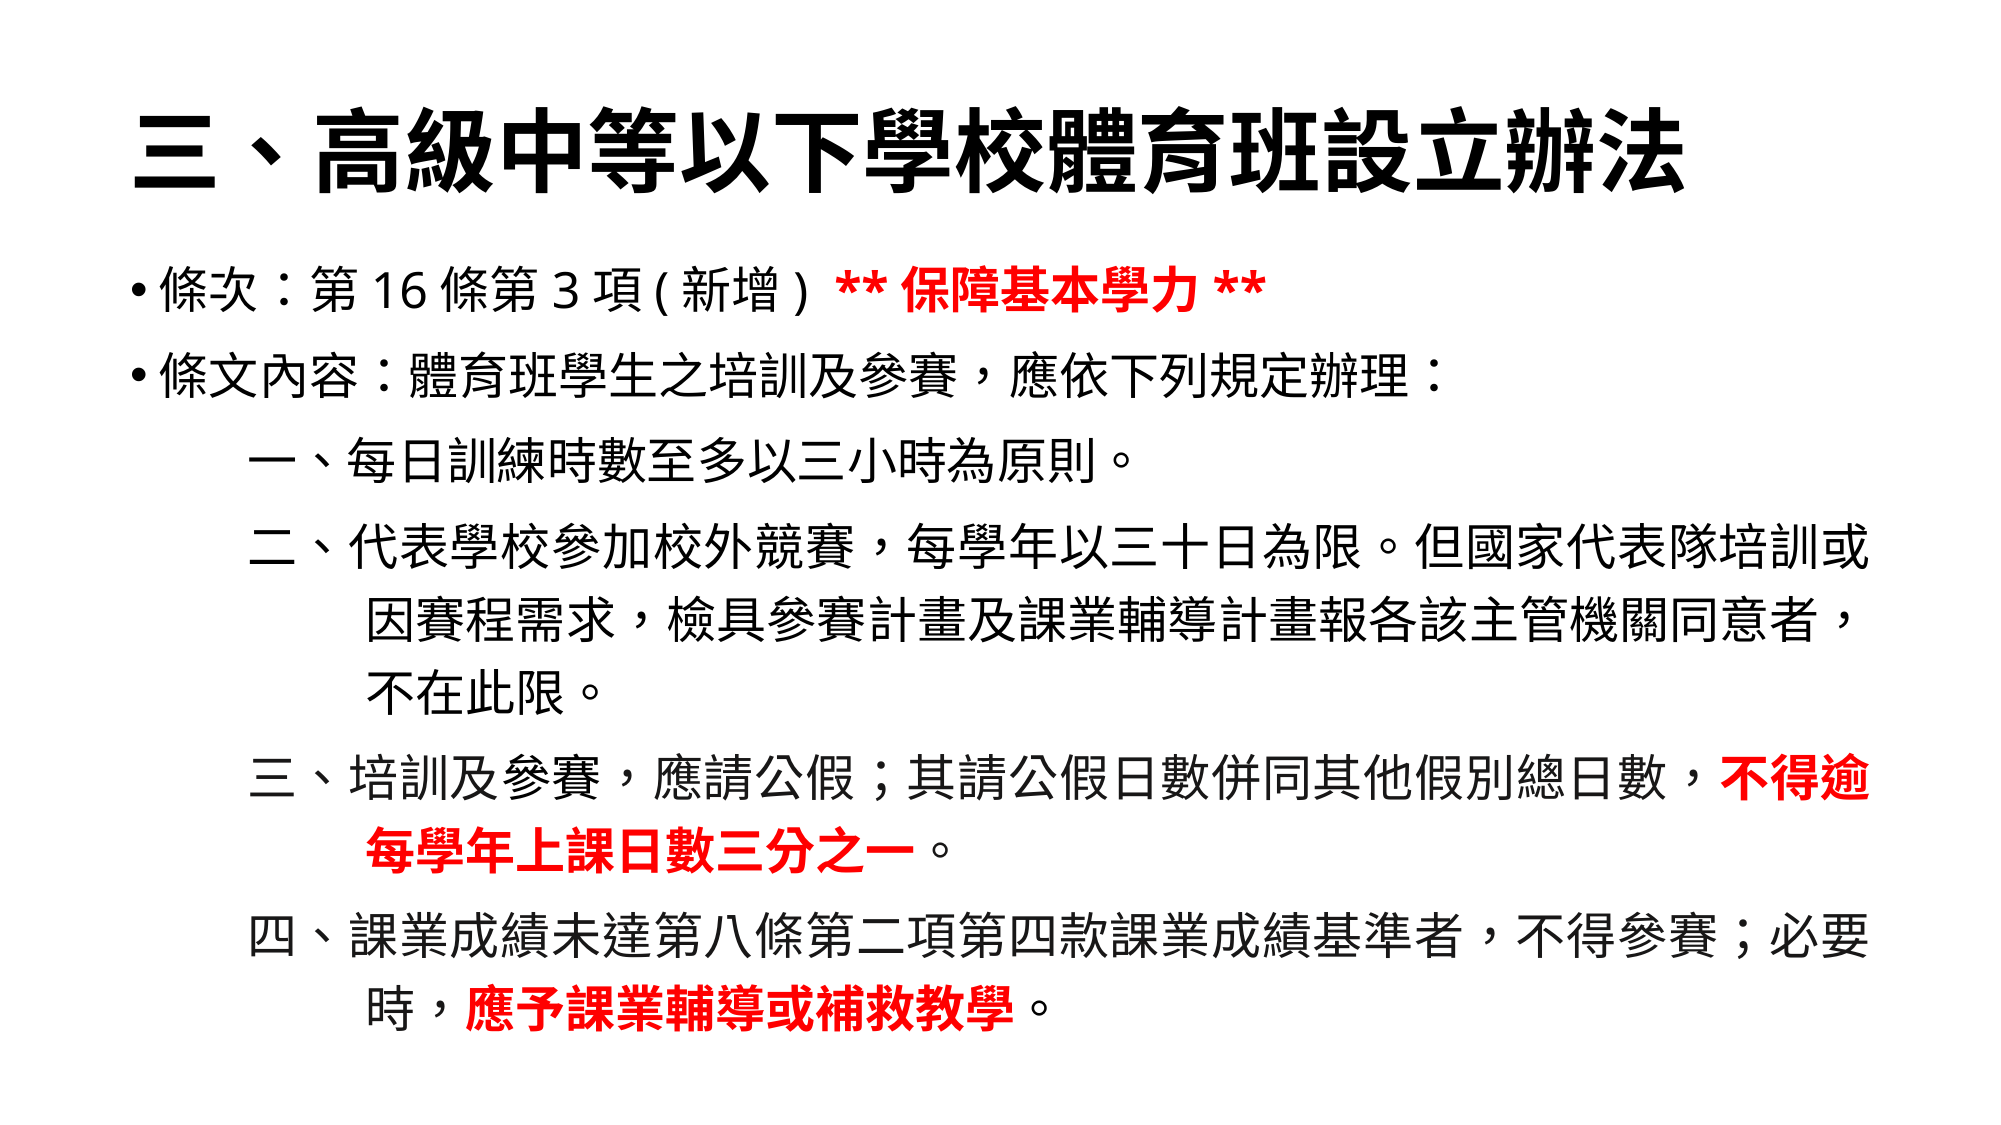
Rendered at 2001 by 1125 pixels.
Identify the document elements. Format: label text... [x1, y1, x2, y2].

title 三、高級中等以下學校體育班設立辦法 [114, 59, 1886, 238]
list 條次：第16條第3項(新增) **保障基本學力** 條文內容：體育班學生之培訓及參賽，應依下列規定辦理： 一、每日訓練時數至多以三小時為原則。 二、代表學校參加校外競賽，每學年以三十日為限。但國家代表隊培訓或因賽程需求，檢具參賽計畫及課業輔導計畫報各該主管機關同意者，不在此限。 三、培訓及參賽，應請公假；其請公假日數併同其他假別總日數，不得逾每學年上課日數三分之一。 四、課業成績未達第八條第二項第四款課業成績基準者，不得參賽；必要時，應予課業輔導或補救教學。 [114, 238, 1886, 1095]
